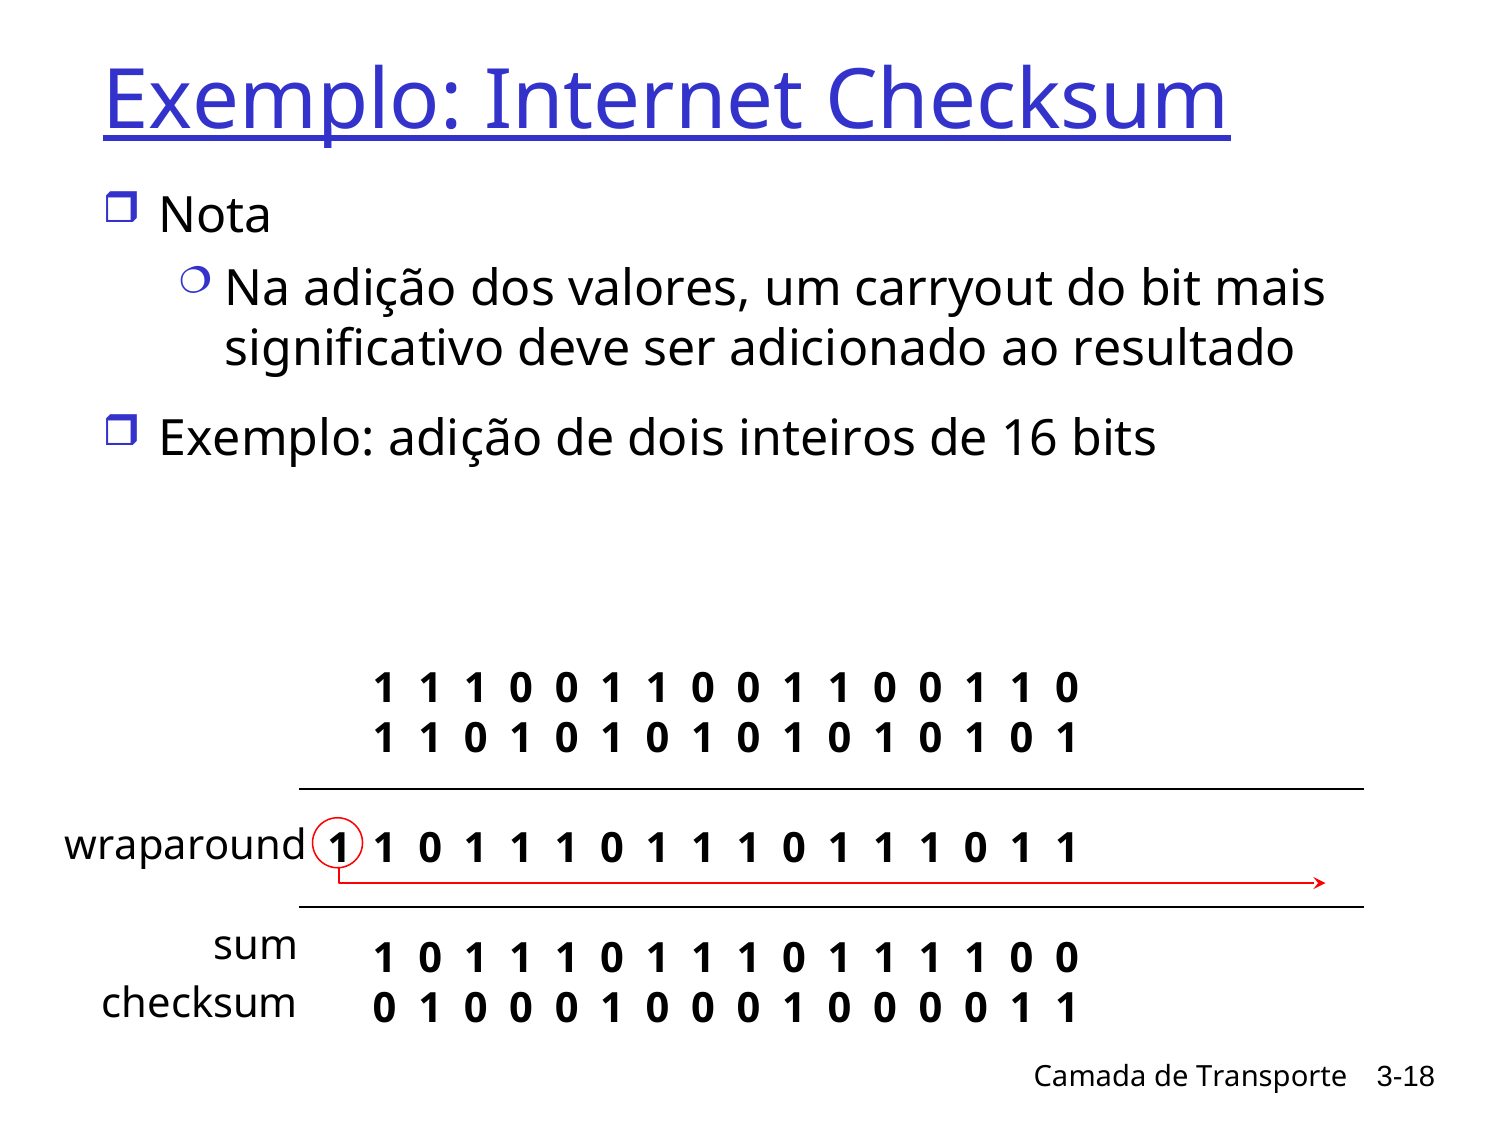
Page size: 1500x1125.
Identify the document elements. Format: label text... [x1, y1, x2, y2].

text_box checksum [87, 967, 314, 1034]
list Nota Na adição dos valores, um carryout do bit mais significativo deve ser adicionado ao resultado Exemplo: adição de dois inteiros de 16 bits [87, 174, 1363, 625]
text_box wraparound [50, 810, 323, 876]
text_box 1 1 1 1 0 0 1 1 0 0 1 1 0 0 1 1 0 1 1 1 0 1 0 1 0 1 0 1 0 1 0 1 0 1 1 1 0 1 1 1 0 1 1 1 0 1 1 1 0 1 1 1 1 0 1 1 1 0 1 1 1 0 1 1 1 1 0 0 1 0 1 0 0 0 1 0 0 0 1 0 0 0 0 1 1 [312, 908, 1363, 1039]
text_box 1 1 1 1 0 0 1 1 0 0 1 1 0 0 1 1 0 1 1 1 0 1 0 1 0 1 0 1 0 1 0 1 0 1 1 1 0 1 1 1 0 1 1 1 0 1 1 1 0 1 1 1 1 0 1 1 1 0 1 1 1 0 1 1 1 1 0 0 1 0 1 0 0 0 1 0 0 0 1 0 0 0 0 1 1 [312, 653, 1363, 788]
text_box sum [199, 910, 314, 967]
text_box Camada de Transporte [887, 1050, 1339, 1125]
text_box 1 1 1 1 0 0 1 1 0 0 1 1 0 0 1 1 0 1 1 1 0 1 0 1 0 1 0 1 0 1 0 1 0 1 1 1 0 1 1 1 0 1 1 1 0 1 1 1 0 1 1 1 1 0 1 1 1 0 1 1 1 0 1 1 1 1 0 0 1 0 1 0 0 0 1 0 0 0 1 0 0 0 0 1 1 [312, 790, 1363, 906]
text_box 3-<número> [1339, 1050, 1451, 1125]
title Exemplo: Internet Checksum [87, 37, 1363, 150]
